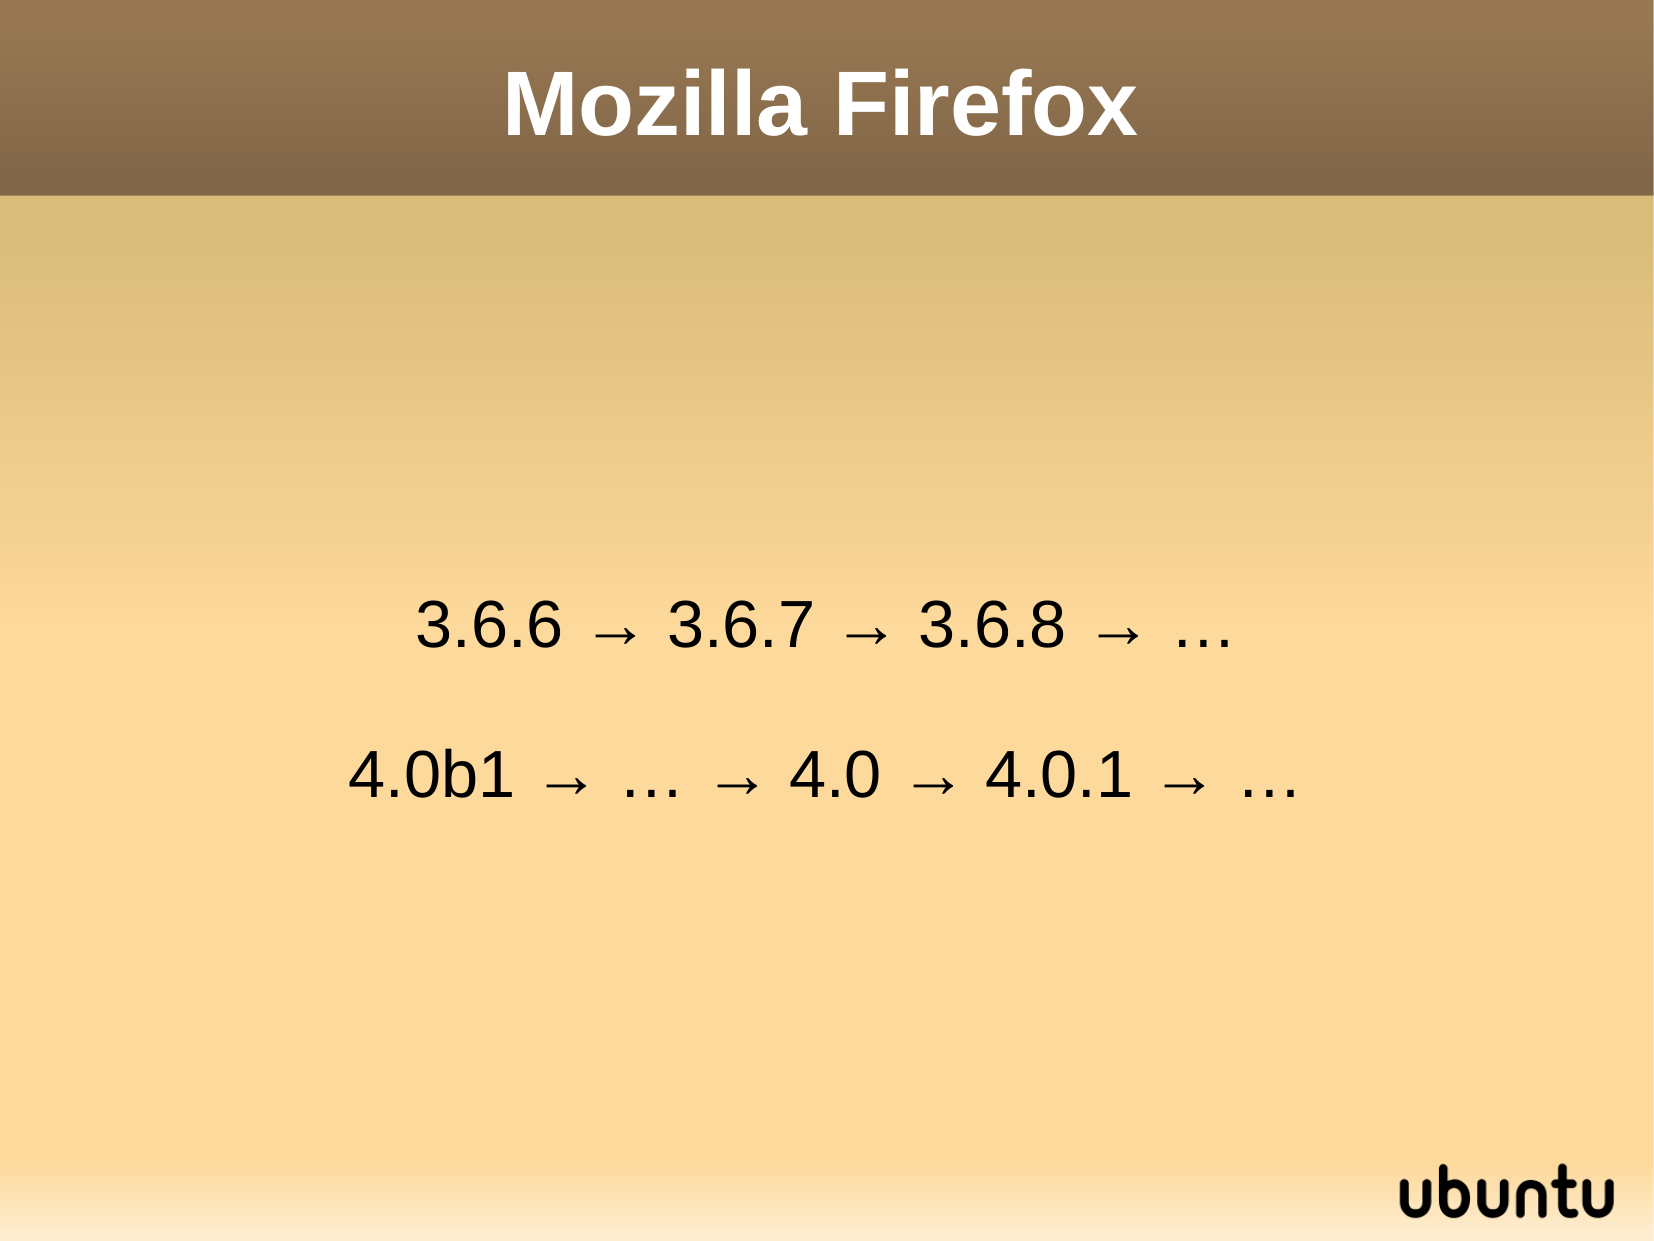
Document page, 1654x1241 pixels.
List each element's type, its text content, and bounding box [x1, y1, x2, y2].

picture [0, 0, 1654, 1241]
subtitle 3.6.6 → 3.6.7 → 3.6.8 → … 4.0b1 → … → 4.0 → 4.0.1 → … [82, 290, 1571, 1109]
title Mozilla Firefox [76, 7, 1565, 200]
